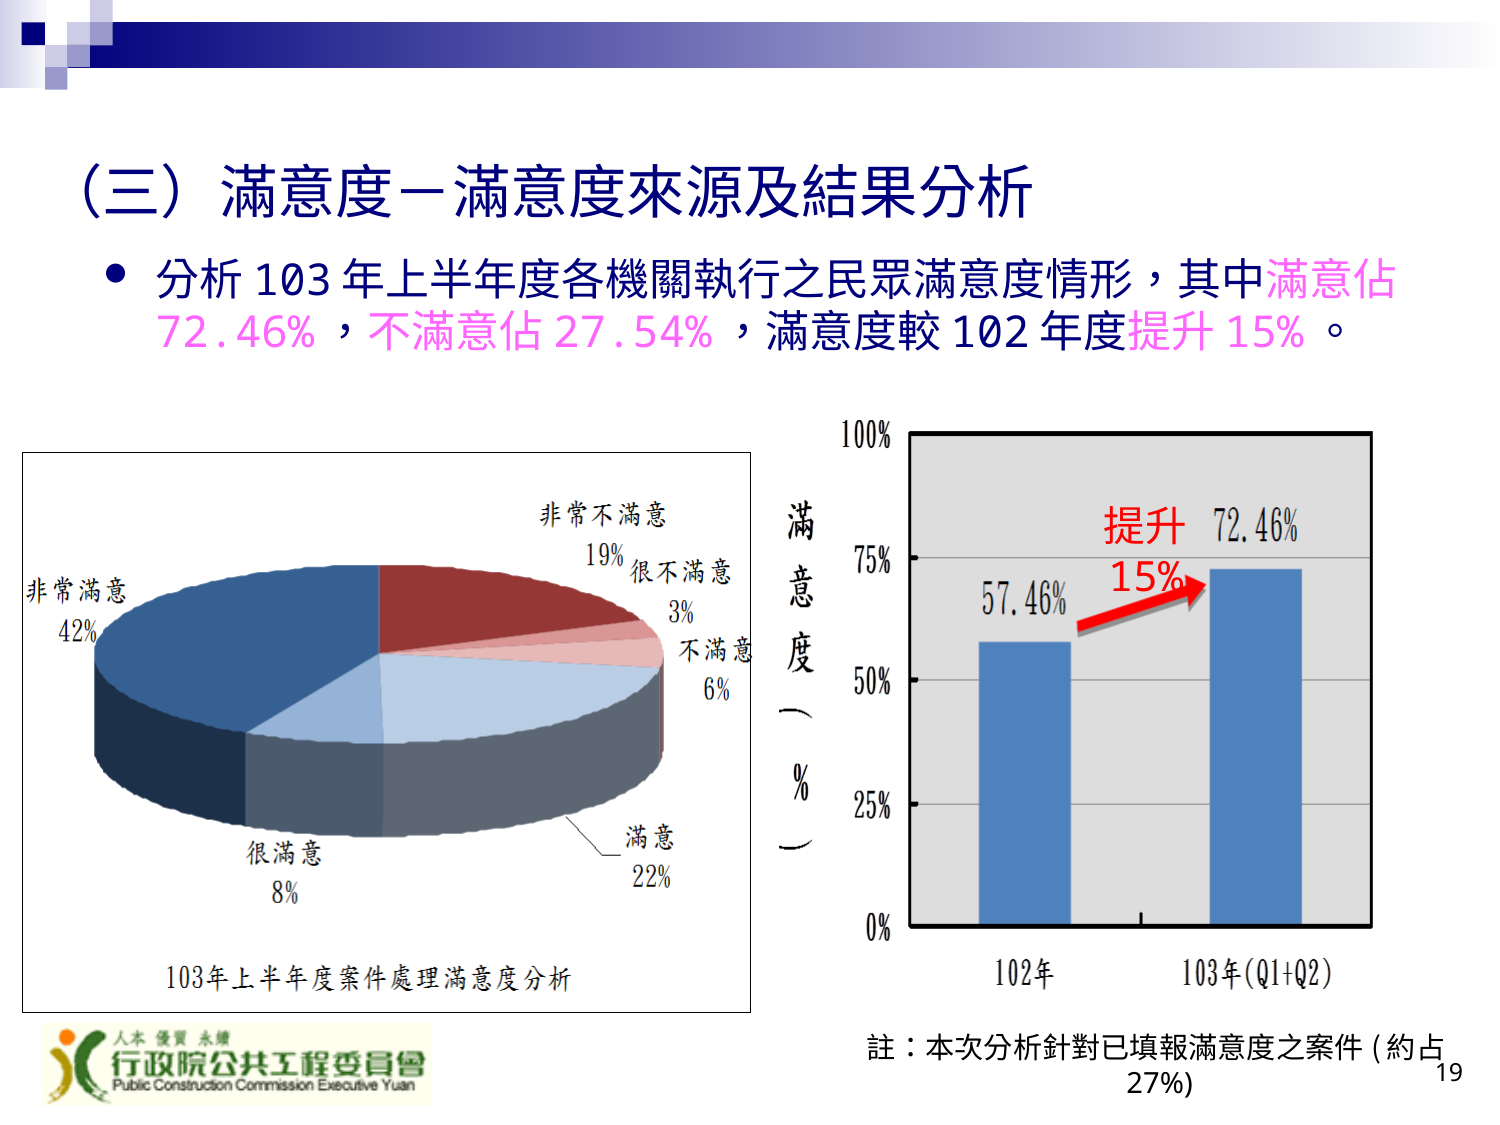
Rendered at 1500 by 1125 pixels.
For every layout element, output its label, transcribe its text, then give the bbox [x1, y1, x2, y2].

picture [41, 1023, 432, 1106]
text_box 註：本次分析針對已填報滿意度之案件(約占27%) [820, 1021, 1499, 1108]
text_box 提升 15% [1068, 491, 1223, 614]
picture [772, 386, 1470, 1026]
picture [15, 443, 760, 1022]
text_box 分析103年上半年度各機關執行之民眾滿意度情形，其中滿意佔72.46%，不滿意佔27.54%，滿意度較102年度提升15%。 [88, 243, 1442, 399]
title （三）滿意度－滿意度來源及結果分析 [29, 113, 1500, 233]
